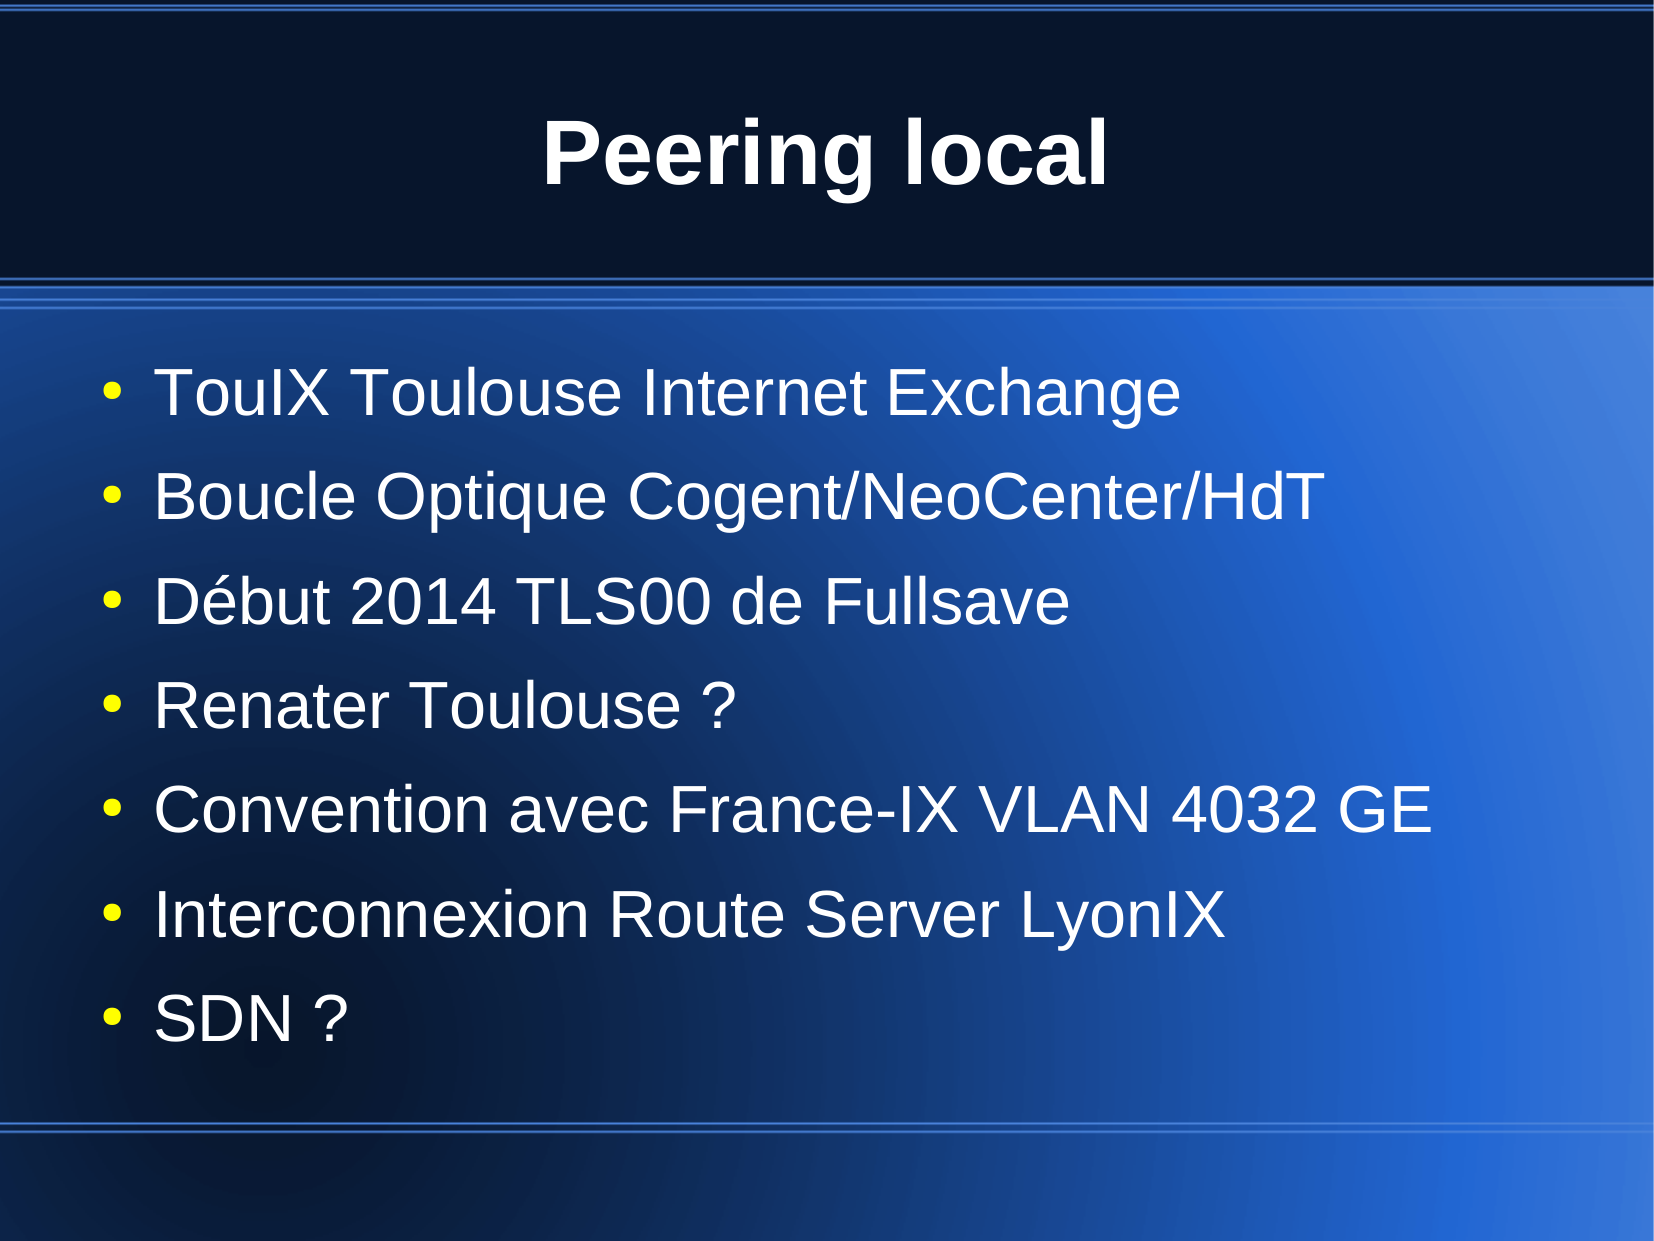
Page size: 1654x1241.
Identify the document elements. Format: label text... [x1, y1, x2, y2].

title Peering local [82, 56, 1571, 250]
picture [0, 0, 1654, 1241]
list TouIX Toulouse Internet Exchange Boucle Optique Cogent/NeoCenter/HdT Début 2014 TLS00 de Fullsave Renater Toulouse ? Convention avec France-IX VLAN 4032 GE Interconnexion Route Server LyonIX SDN ? [82, 355, 1571, 1159]
